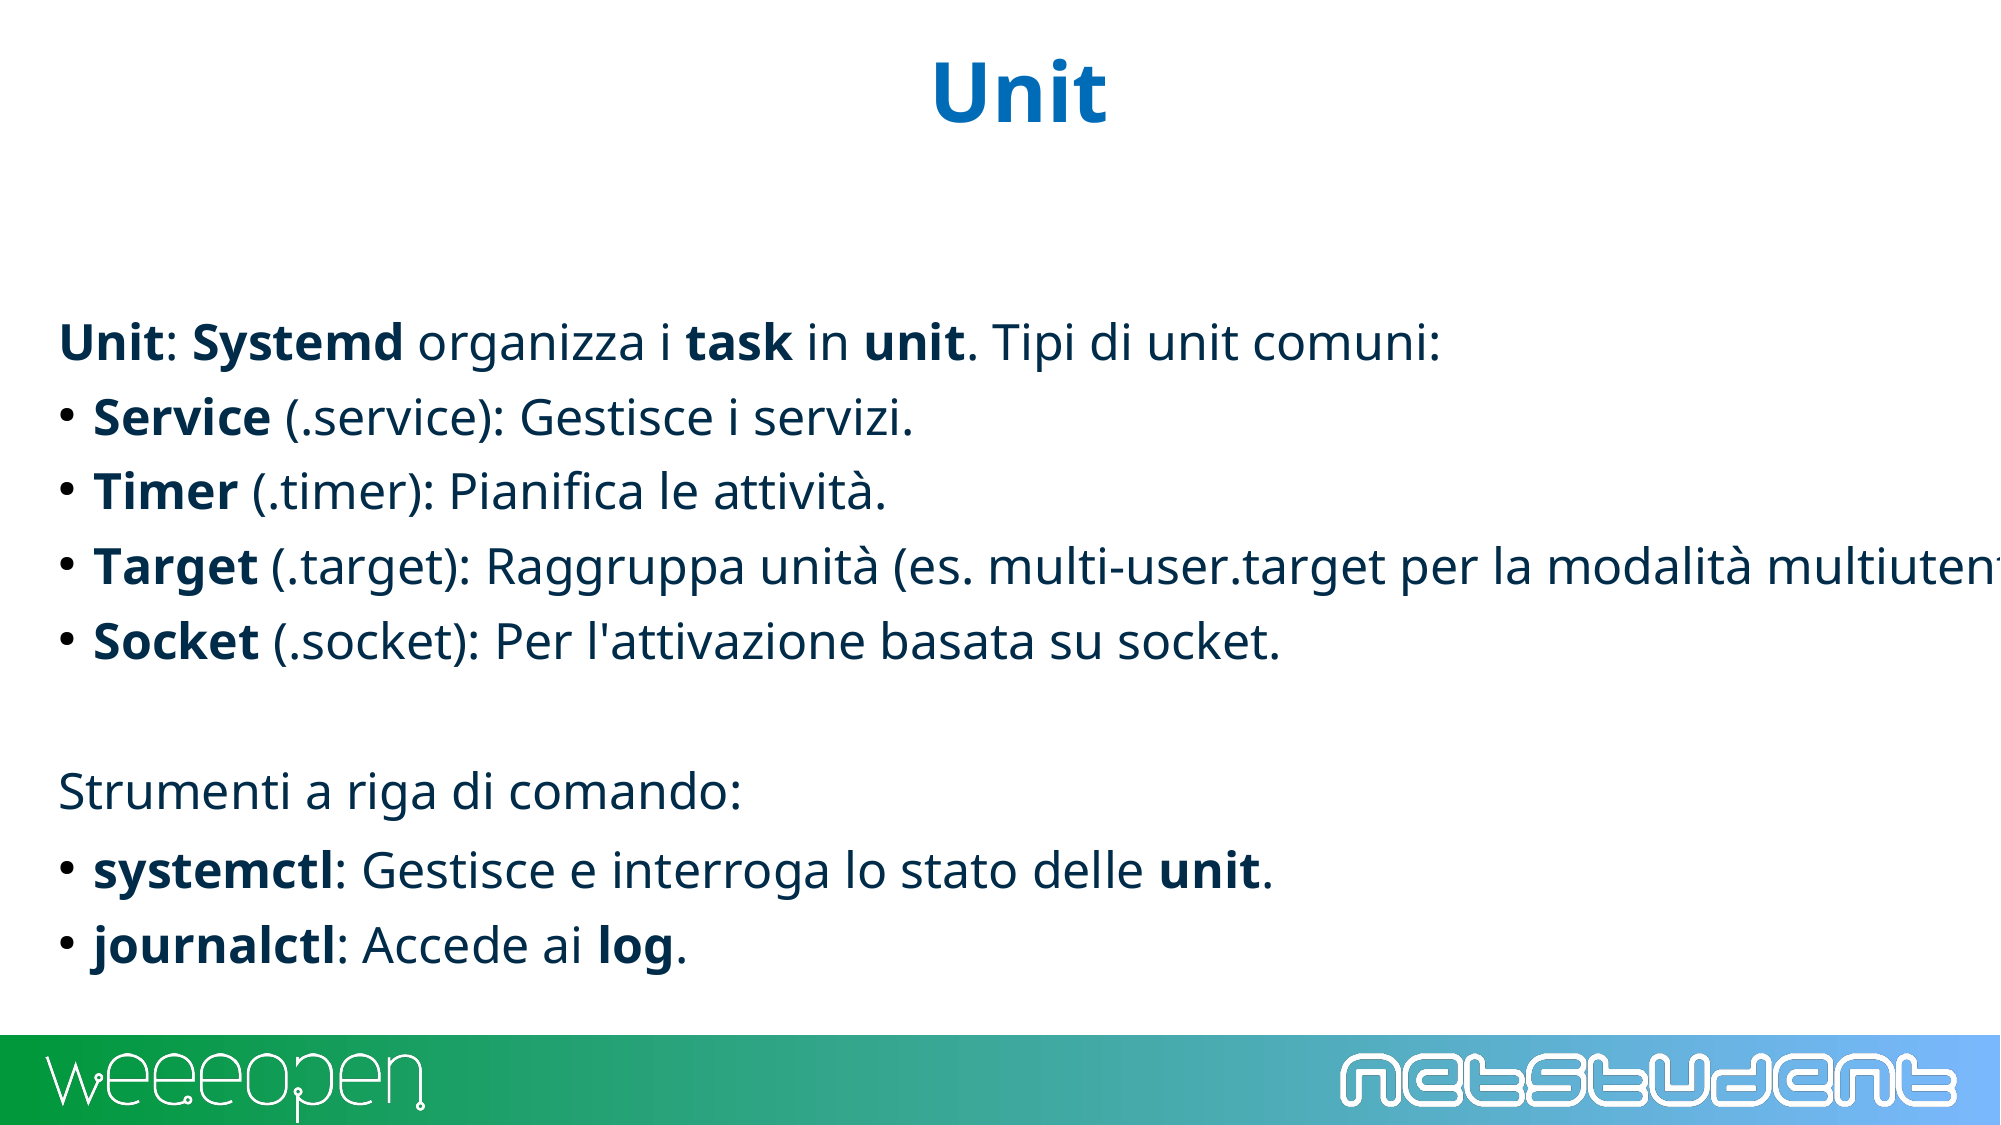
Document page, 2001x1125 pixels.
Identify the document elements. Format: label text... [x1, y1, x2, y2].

text_box Socket (.socket): Per l'attivazione basata su socket. [58, 606, 1053, 670]
text_box Unit [929, 33, 1071, 139]
text_box systemctl: Gestisce e interroga lo stato delle unit. [58, 835, 1069, 962]
text_box Service (.service): Gestisce i servizi. [58, 381, 759, 456]
text_box Timer (.timer): Pianifica le attività. [58, 456, 863, 520]
text_box Strumenti a riga di comando: [58, 756, 644, 820]
text_box Target (.target): Raggruppa unità (es. multi-user.target per la modalità multiutente). [58, 531, 1678, 595]
text_box [0, 0, 2000, 1125]
text_box journalctl: Accede ai log. [58, 910, 582, 1037]
picture [45, 1053, 425, 1123]
picture [1340, 1053, 1957, 1107]
text_box Unit: Systemd organizza i task in unit. Tipi di unit comuni: [58, 306, 1158, 370]
